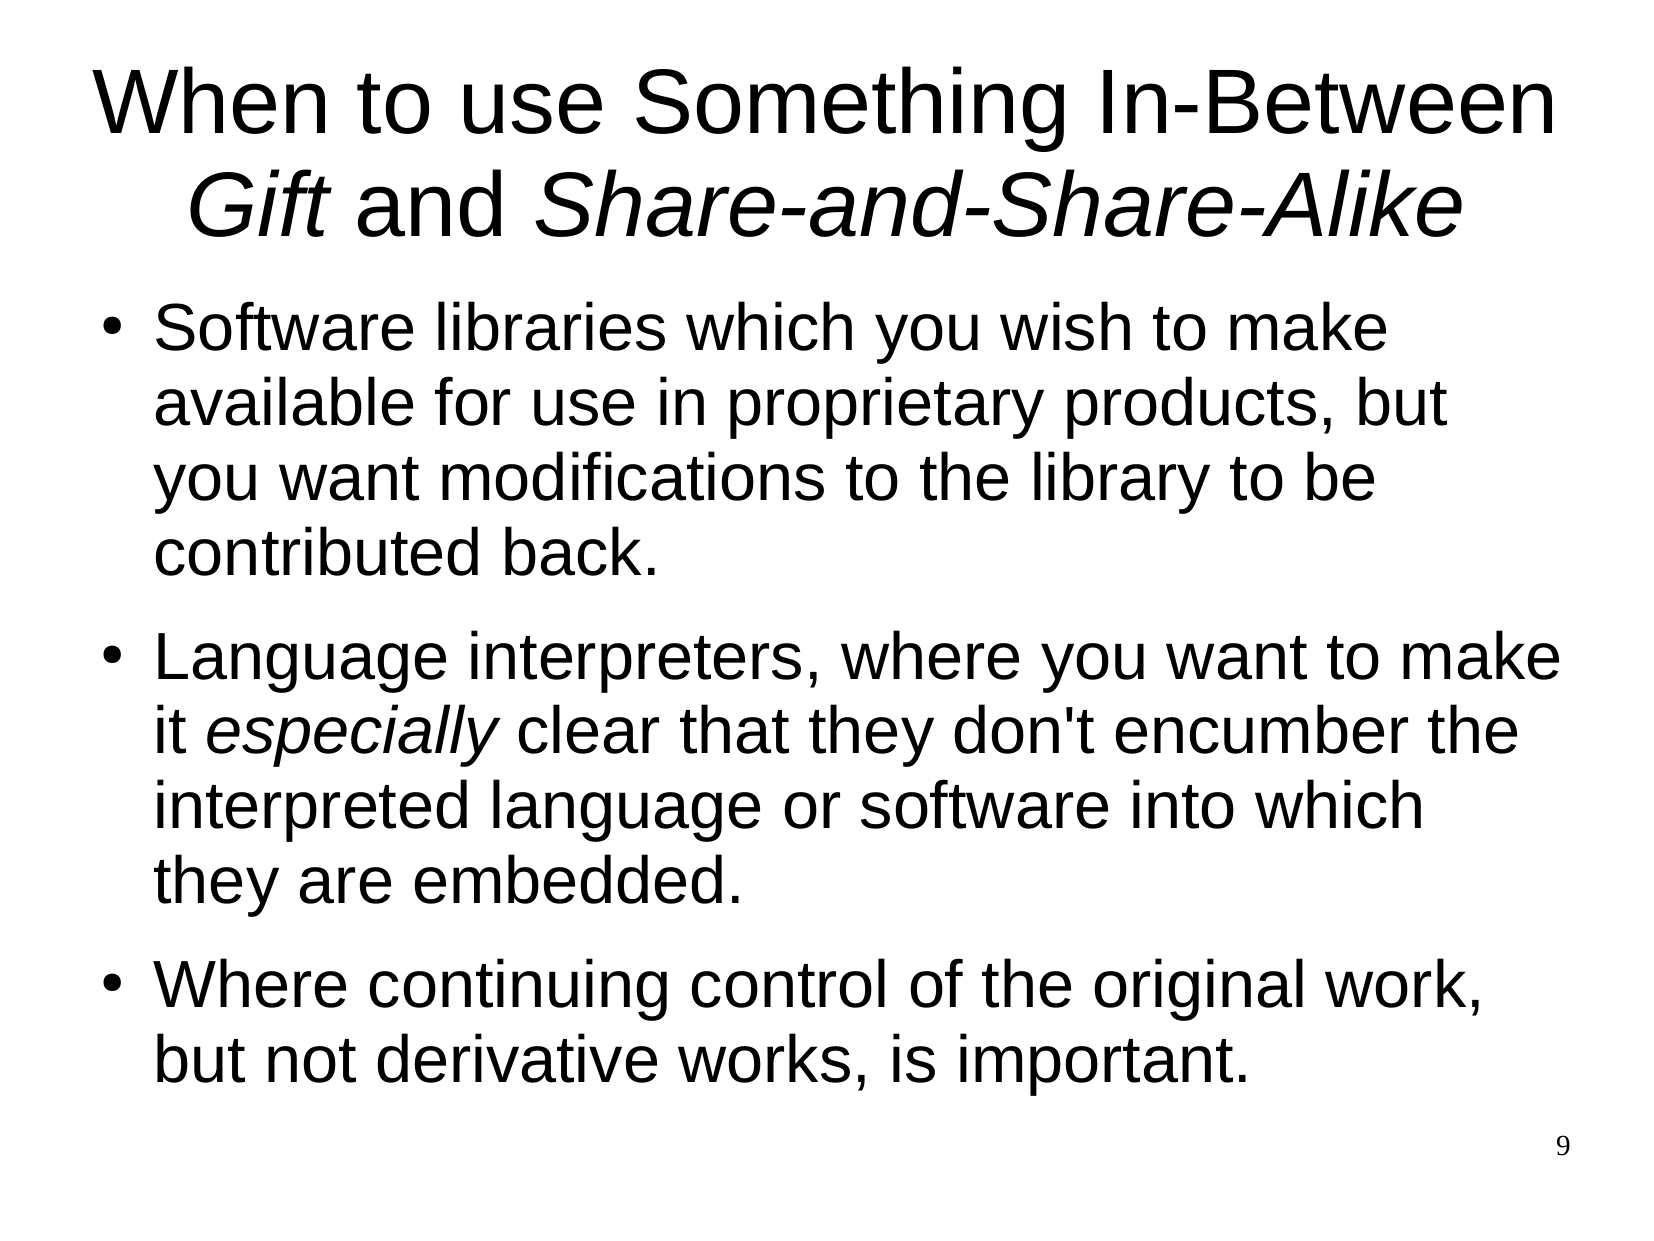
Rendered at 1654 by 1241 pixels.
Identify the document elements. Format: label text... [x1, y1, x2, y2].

title When to use Something In-Between Gift and Share-and-Share-Alike [82, 50, 1571, 256]
list Software libraries which you wish to make available for use in proprietary products, but you want modifications to the library to be contributed back. Language interpreters, where you want to make it especially clear that they don't encumber the interpreted language or software into which they are embedded. Where continuing control of the original work, but not derivative works, is important. [82, 290, 1571, 1097]
